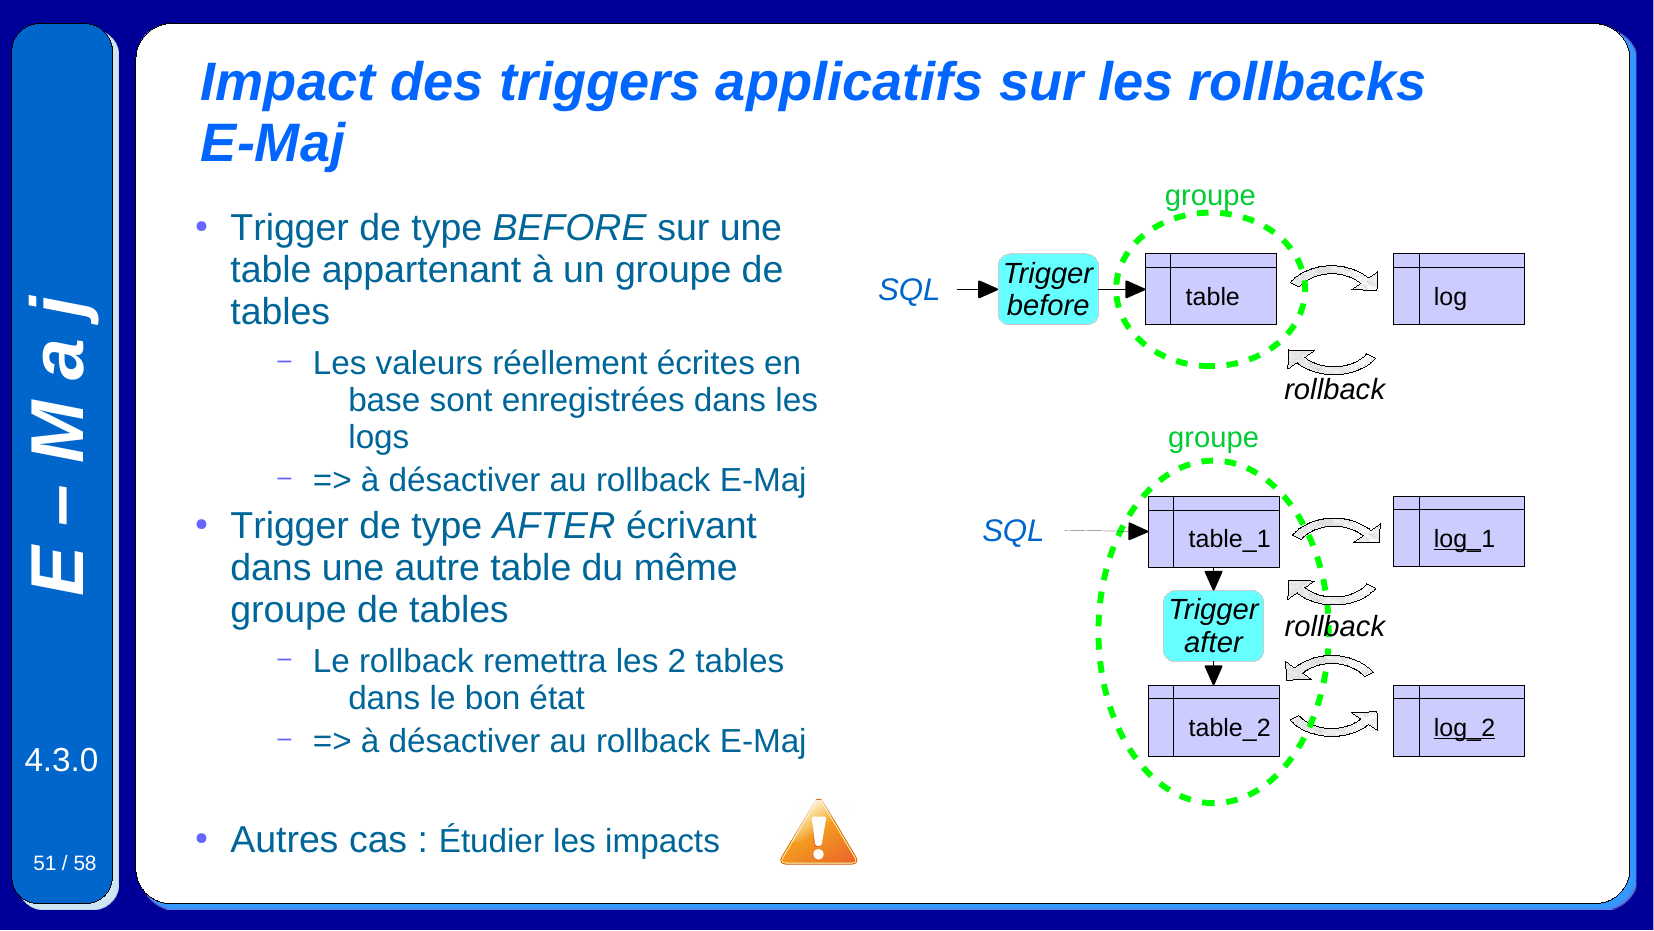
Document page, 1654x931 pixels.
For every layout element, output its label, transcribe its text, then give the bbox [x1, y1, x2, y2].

text_box rollback [1269, 366, 1401, 414]
picture [767, 783, 871, 886]
text_box Trigger before [998, 253, 1099, 325]
text_box log_1 [1393, 496, 1525, 567]
text_box [1290, 265, 1378, 291]
text_box groupe [1150, 171, 1271, 219]
text_box table_2 [1148, 685, 1280, 757]
text_box [1342, 353, 1376, 366]
text_box [1287, 580, 1376, 602]
text_box log [1393, 253, 1525, 325]
text_box [1287, 349, 1326, 366]
text_box groupe [1153, 413, 1274, 461]
text_box log_2 [1393, 685, 1525, 757]
text_box [1285, 655, 1374, 681]
list Trigger de type BEFORE sur une table appartenant à un groupe de tables Les valeurs réellement écrites en base sont enregistrées dans les logs => à désactiver au rollback E-Maj Trigger de type AFTER écrivant dans une autre table du même groupe de tables Le rollback remettra les 2 tables dans le bon état => à désactiver au rollback E-Maj Autres cas : Étudier les impacts [177, 206, 839, 880]
text_box [1290, 711, 1378, 737]
text_box rollback [1269, 602, 1401, 650]
text_box table [1145, 253, 1277, 325]
text_box table_1 [1148, 496, 1280, 568]
text_box Trigger after [1163, 590, 1264, 662]
text_box SQL [862, 264, 957, 315]
title Impact des triggers applicatifs sur les rollbacks E-Maj [200, 34, 1575, 191]
text_box SQL [962, 505, 1065, 556]
text_box [1292, 518, 1381, 543]
